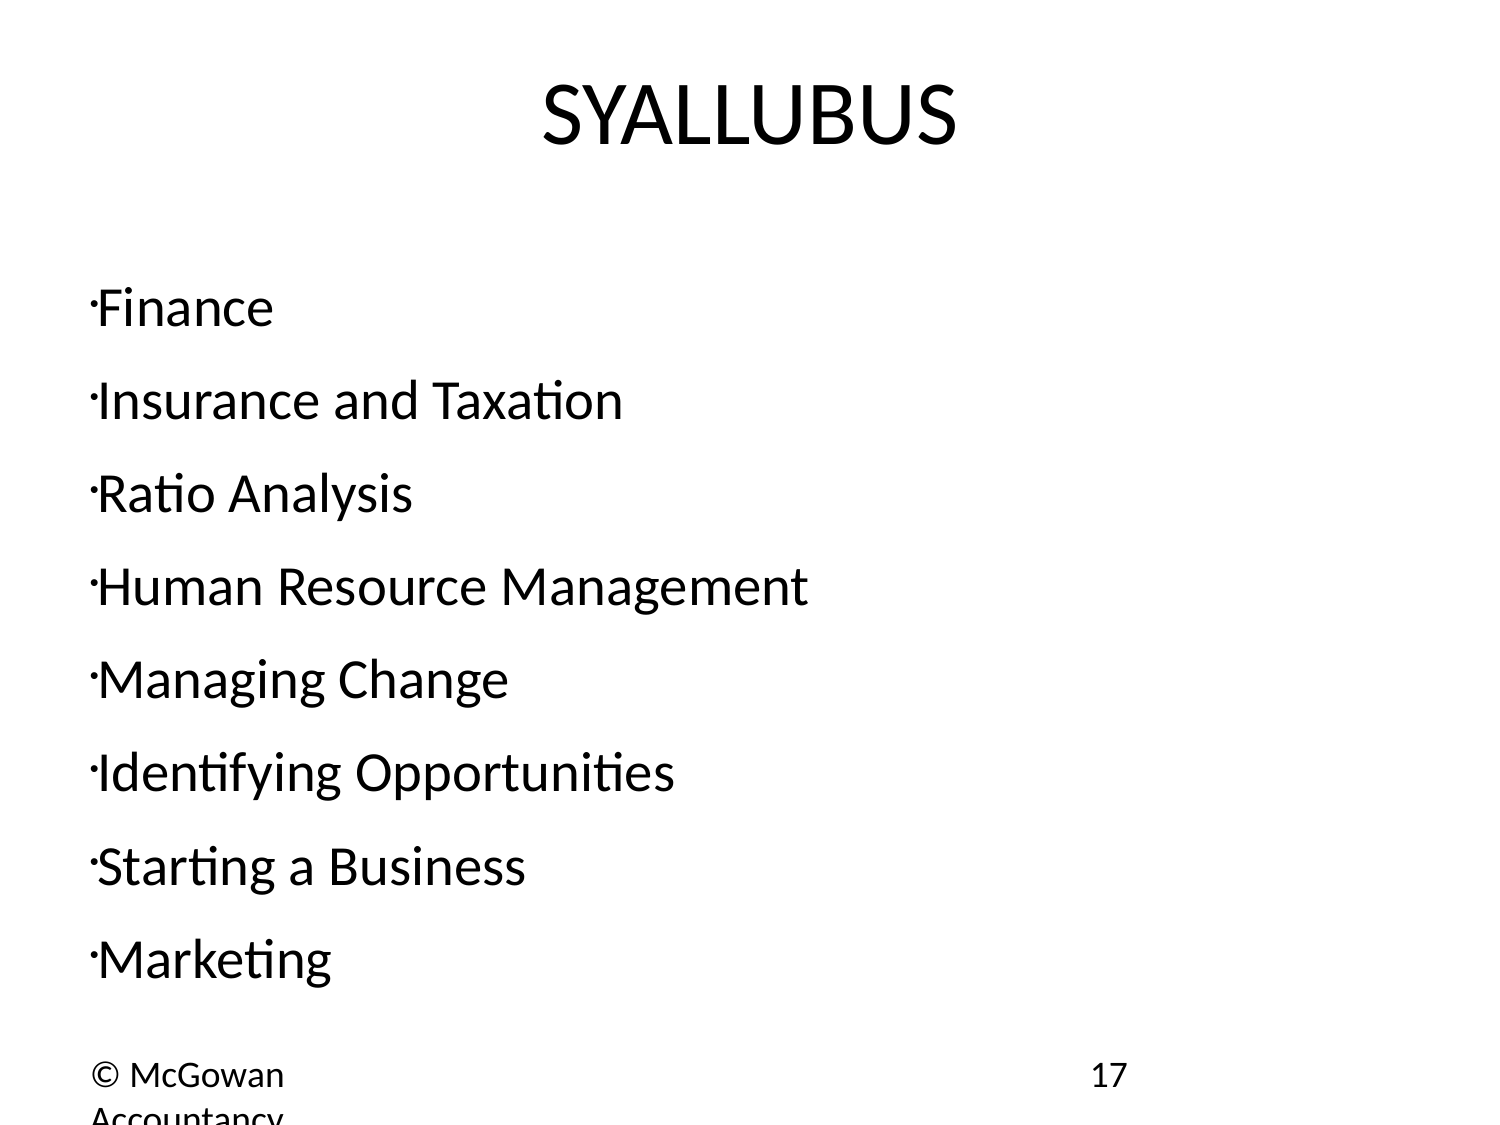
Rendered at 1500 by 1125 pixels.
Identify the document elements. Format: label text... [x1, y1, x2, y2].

title SYALLUBUS [75, 45, 1425, 233]
list Finance Insurance and Taxation Ratio Analysis Human Resource Management Managing Change Identifying Opportunities Starting a Business Marketing [75, 262, 1425, 1005]
text_box © McGowan Accountancy Services [75, 1042, 425, 1103]
text_box [1074, 1042, 1425, 1103]
